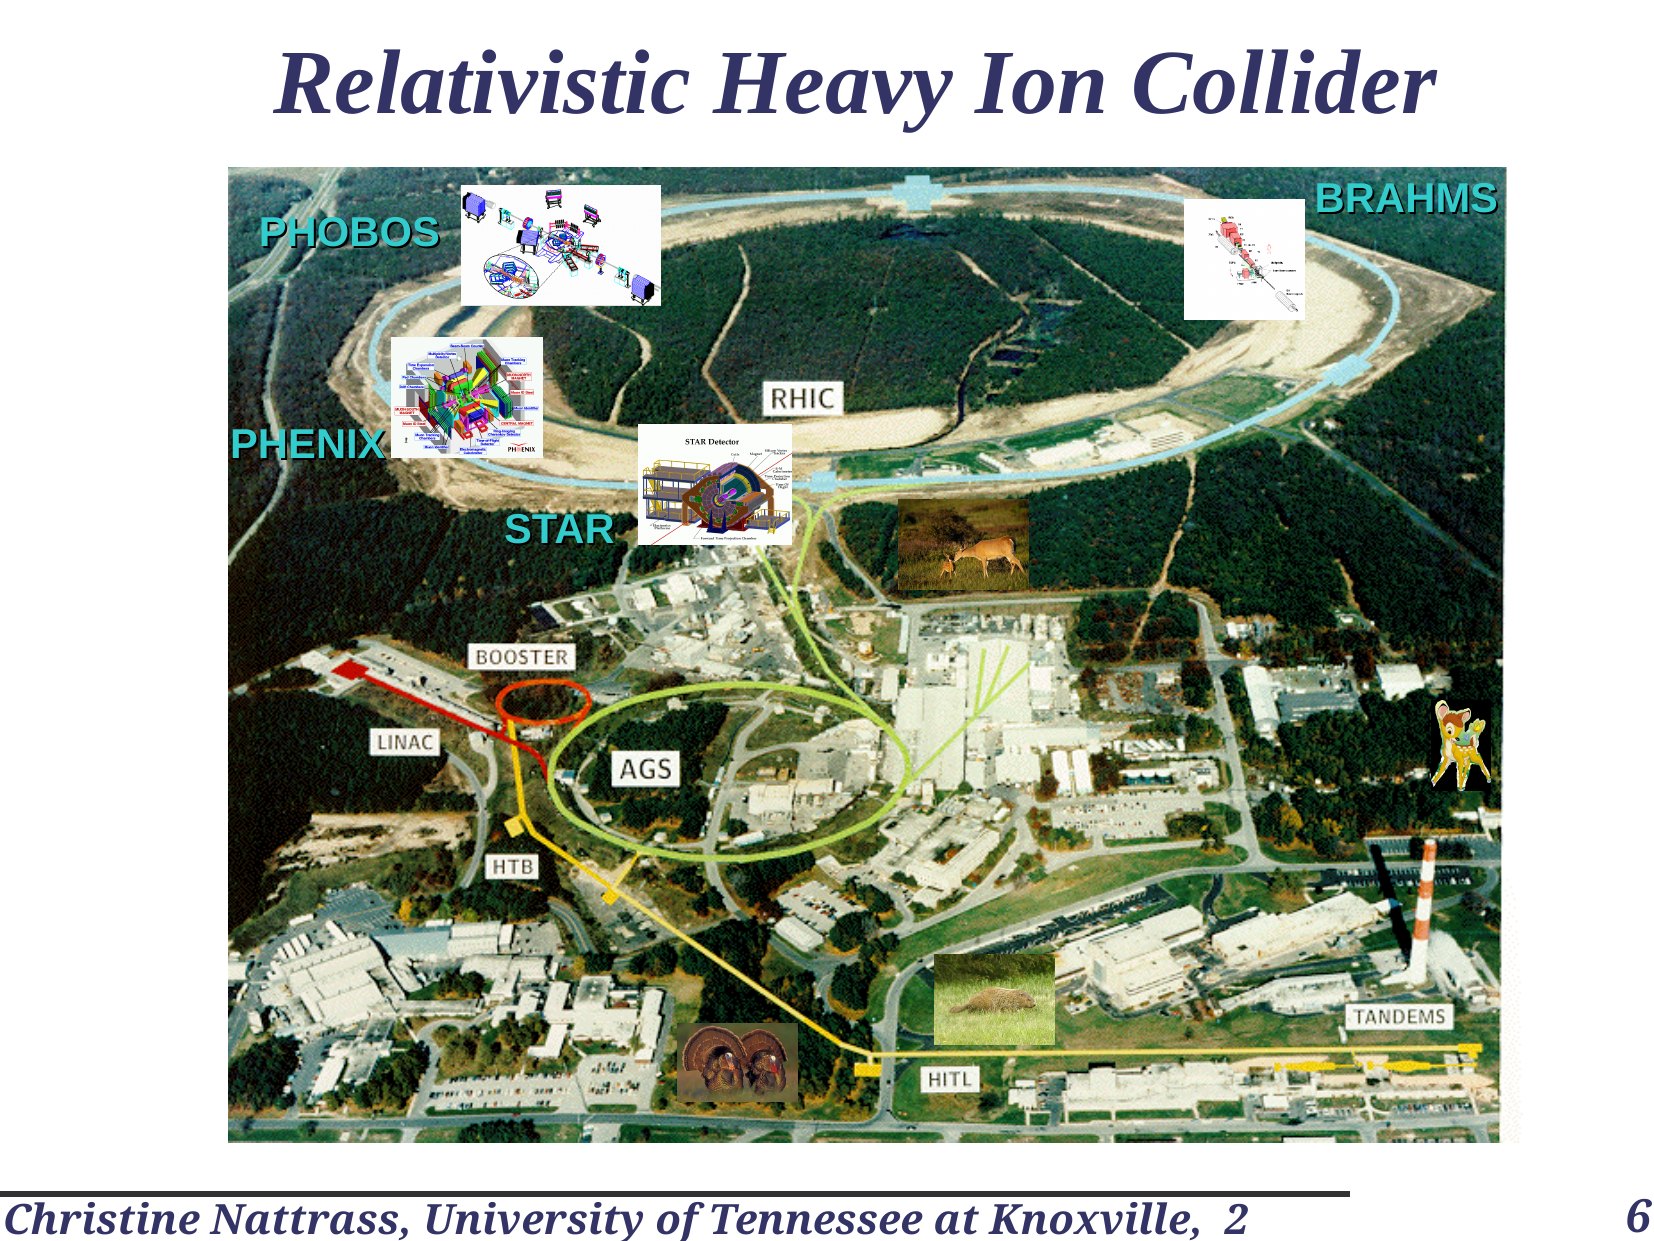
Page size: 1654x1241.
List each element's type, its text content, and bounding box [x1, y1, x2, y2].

picture [228, 167, 1523, 1143]
text_box PHOBOS [243, 201, 456, 263]
text_box BRAHMS [1299, 167, 1514, 230]
title Relativistic Heavy Ion Collider [112, 0, 1601, 186]
text_box STAR [489, 497, 638, 560]
text_box PHENIX [215, 413, 403, 476]
